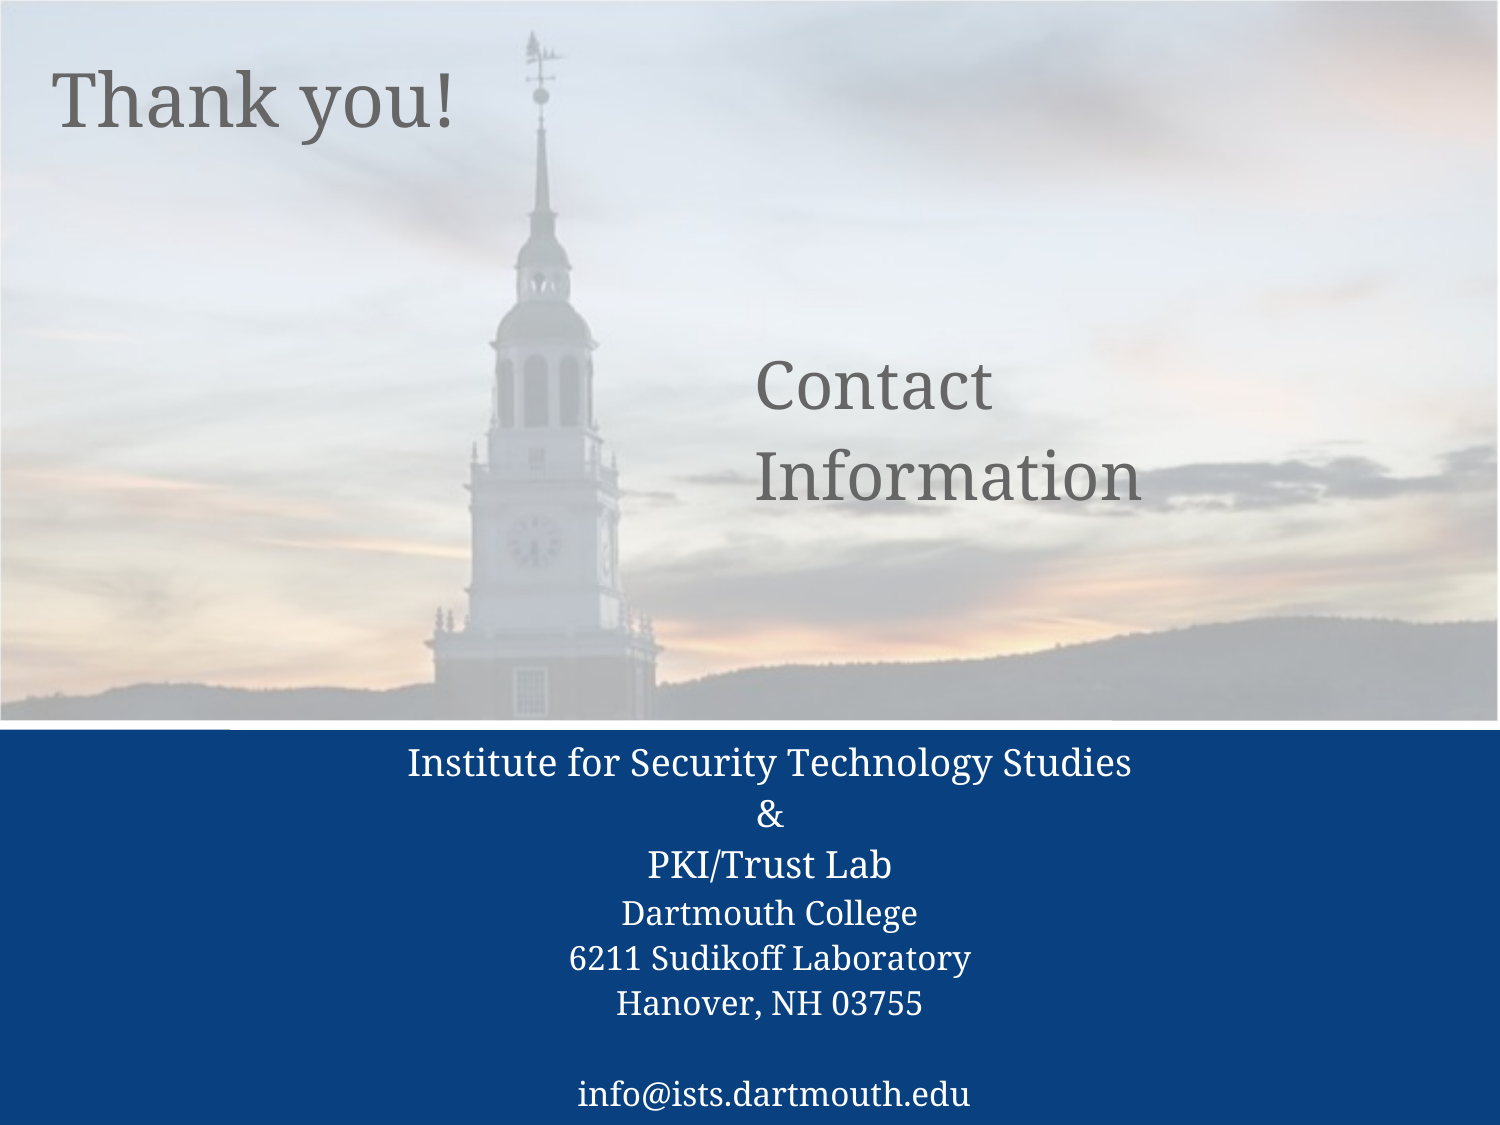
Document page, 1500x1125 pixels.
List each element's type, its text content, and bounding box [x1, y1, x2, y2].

text_box Institute for Security Technology Studies & PKI/Trust Lab Dartmouth College 6211 Sudikoff Laboratory Hanover, NH 03755 info@ists.dartmouth.edu [255, 758, 1285, 1095]
picture [0, 0, 1500, 720]
text_box [0, 730, 1500, 1125]
text_box Thank you! [51, 8, 735, 189]
text_box Contact Information [754, 339, 1438, 520]
